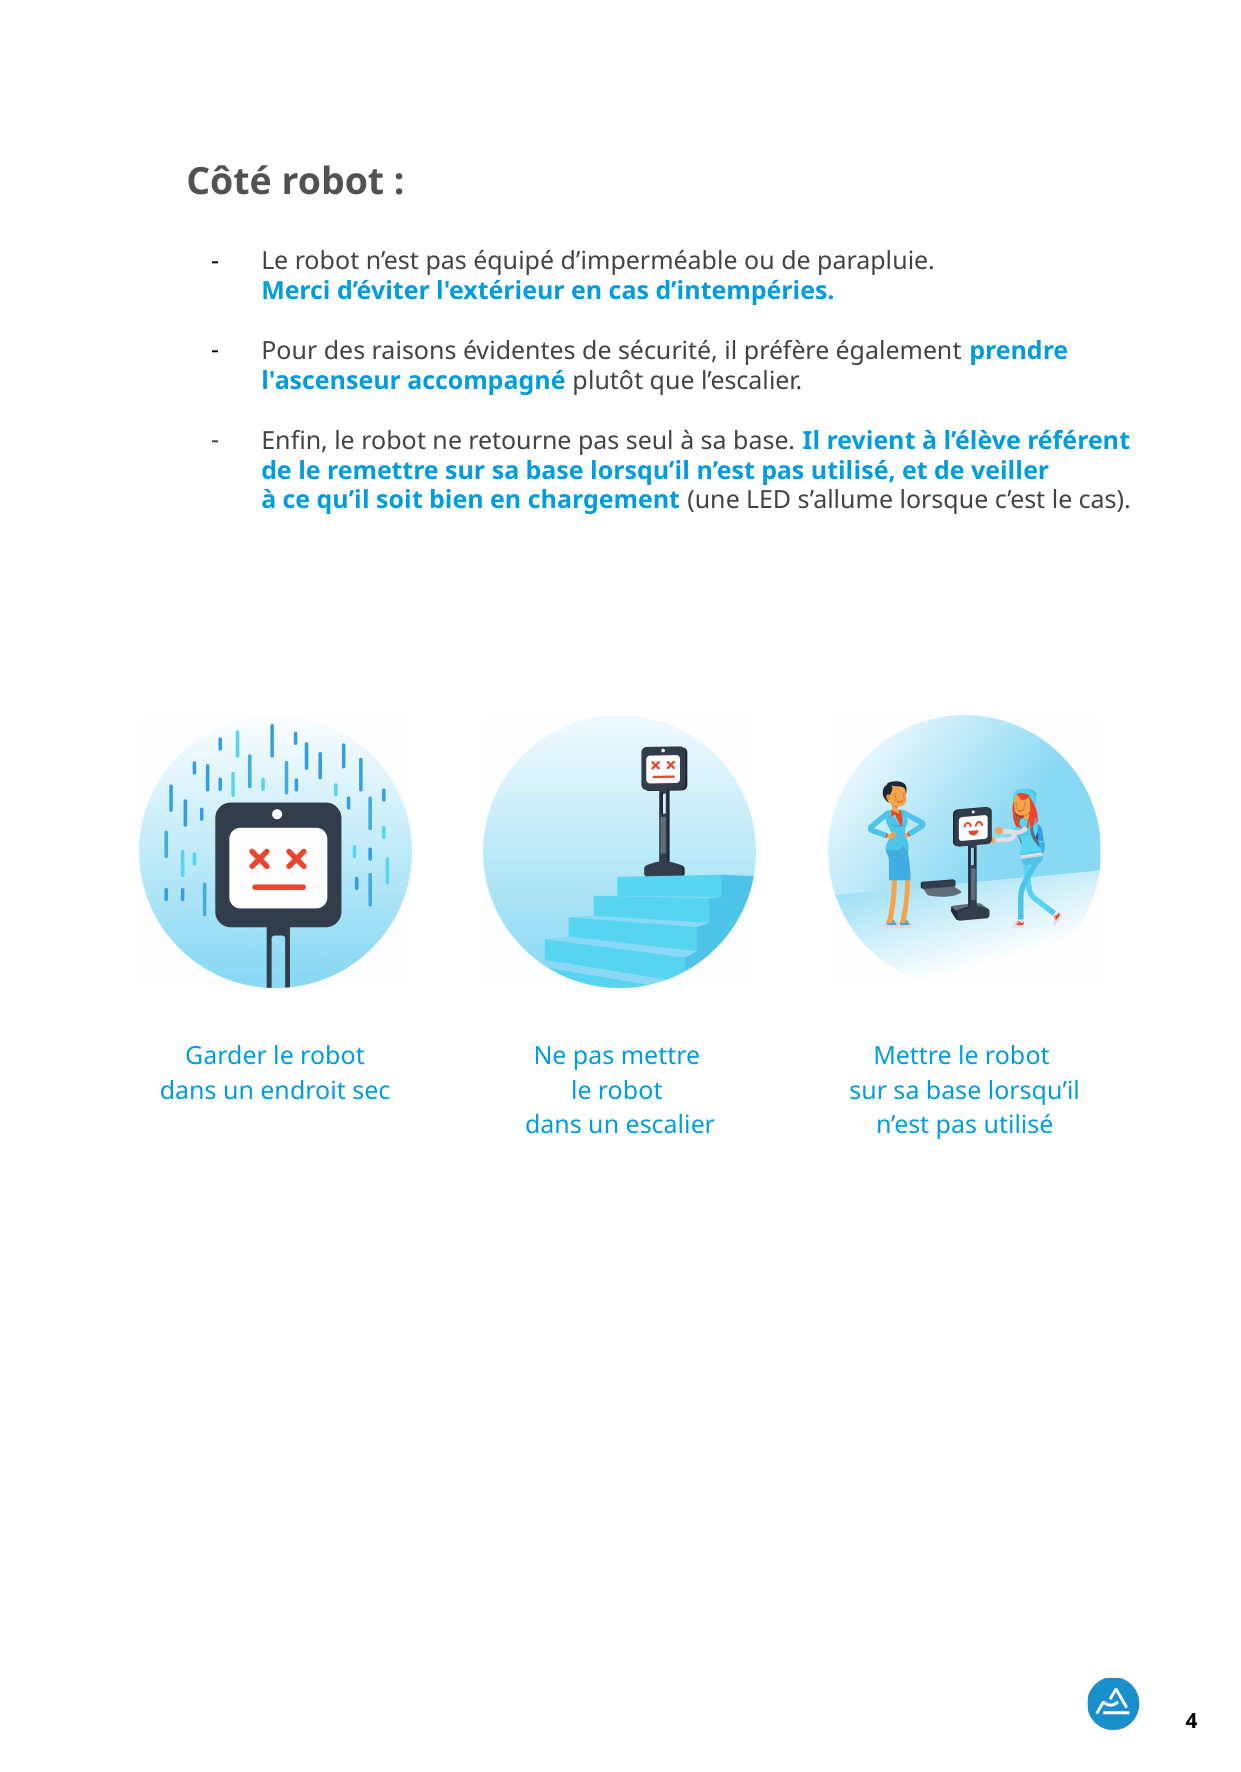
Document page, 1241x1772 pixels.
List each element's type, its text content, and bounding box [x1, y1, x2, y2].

text_box Garder le robot dans un endroit sec [139, 1020, 412, 1138]
picture [1087, 1678, 1147, 1731]
text_box Mettre le robot sur sa base lorsqu’il n’est pas utilisé [828, 1020, 1102, 1138]
text_box Côté robot : Le robot n’est pas équipé d’imperméable ou de parapluie. Merci d’éviter l'extérieur en cas d’intempéries. Pour des raisons évidentes de sécurité, il préfère également prendre l'ascenseur accompagné plutôt que l’escalier. Enfin, le robot ne retourne pas seul à sa base. Il revient à l’élève référent de le remettre sur sa base lorsqu’il n’est pas utilisé, et de veiller à ce qu’il soit bien en chargement (une LED s’allume lorsque c’est le cas). [171, 135, 1199, 633]
picture [828, 715, 1101, 988]
text_box 4 [1145, 1670, 1213, 1748]
picture [139, 715, 412, 988]
picture [483, 715, 756, 988]
text_box Ne pas mettre le robot dans un escalier [483, 1020, 757, 1138]
